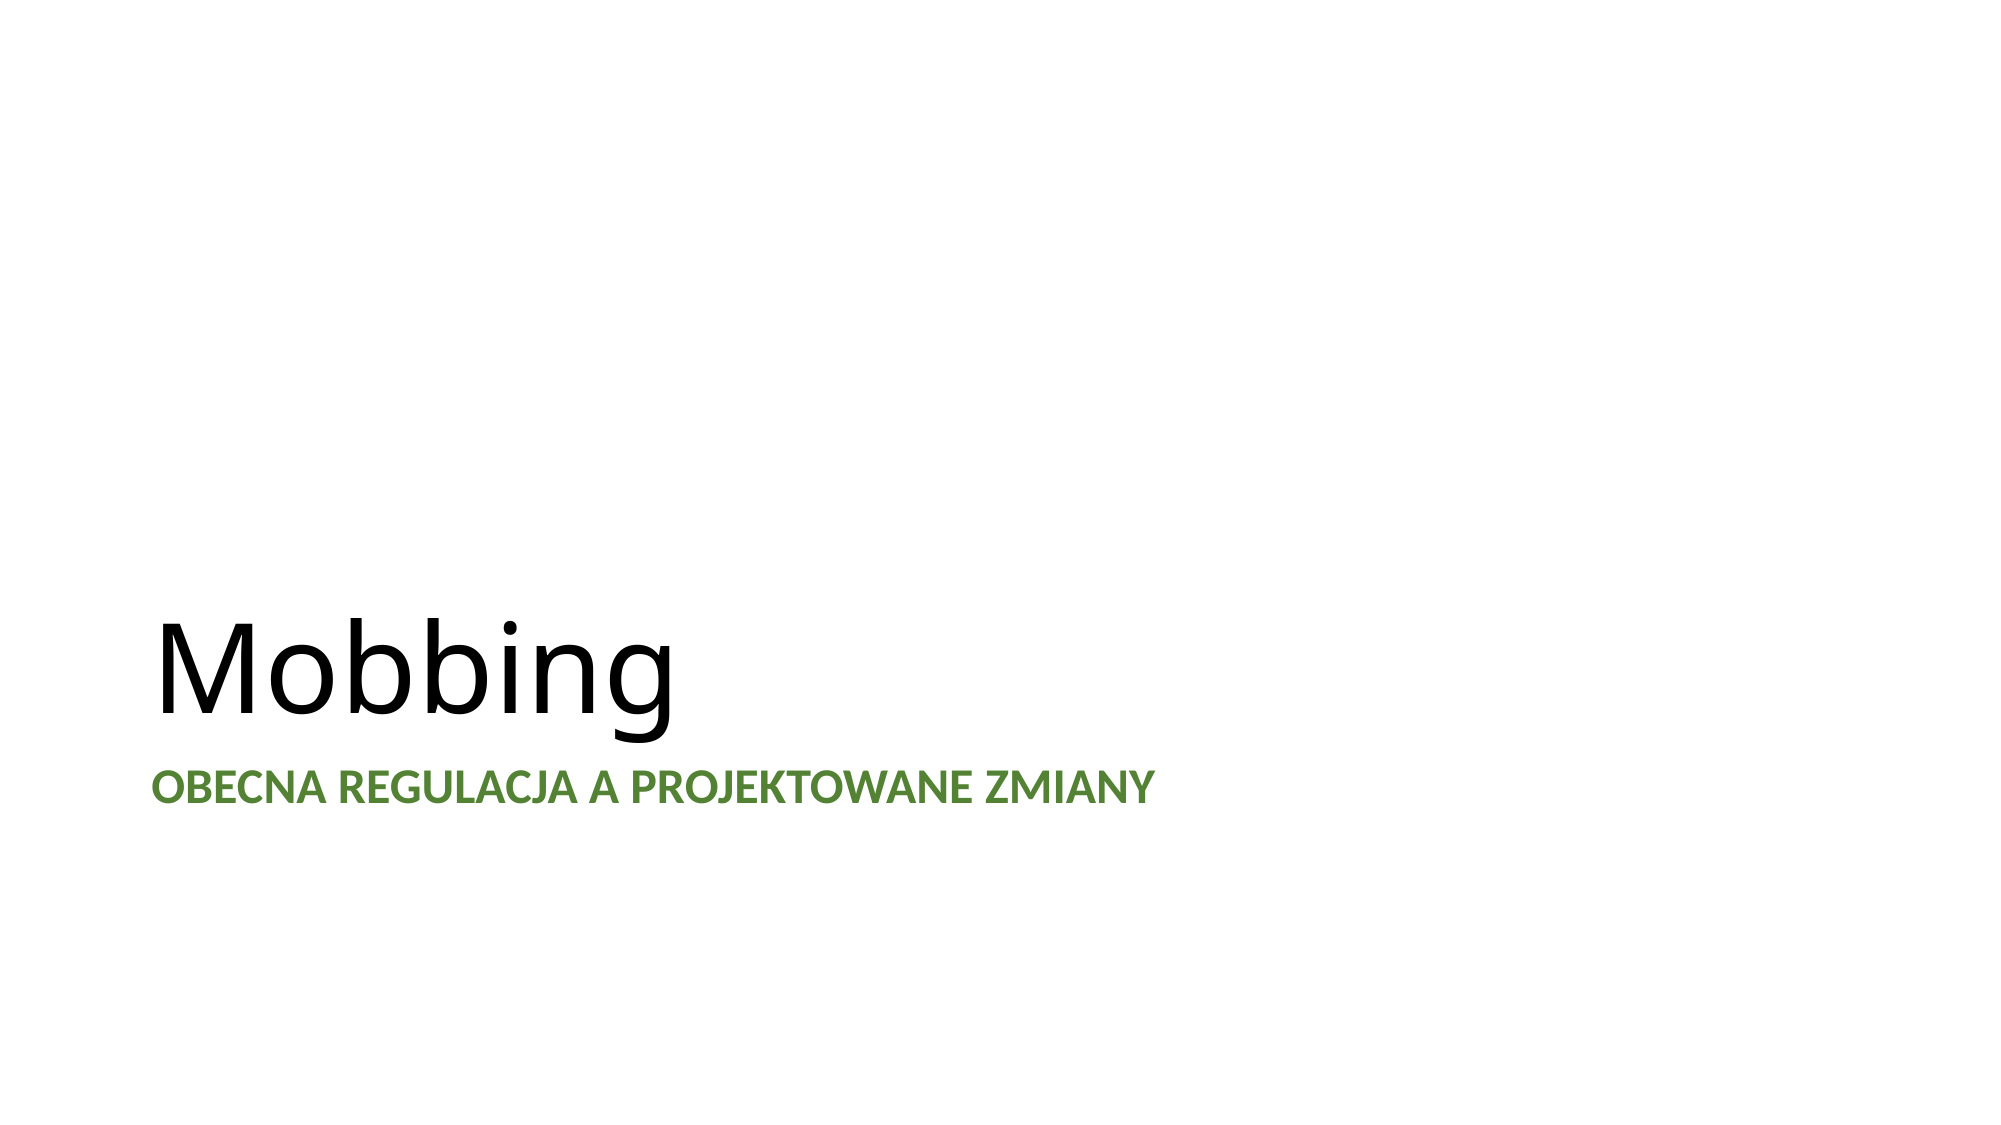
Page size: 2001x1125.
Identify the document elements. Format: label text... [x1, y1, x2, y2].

title Mobbing [136, 280, 1862, 749]
list OBECNA REGULACJA A PROJEKTOWANE ZMIANY [136, 752, 1862, 999]
